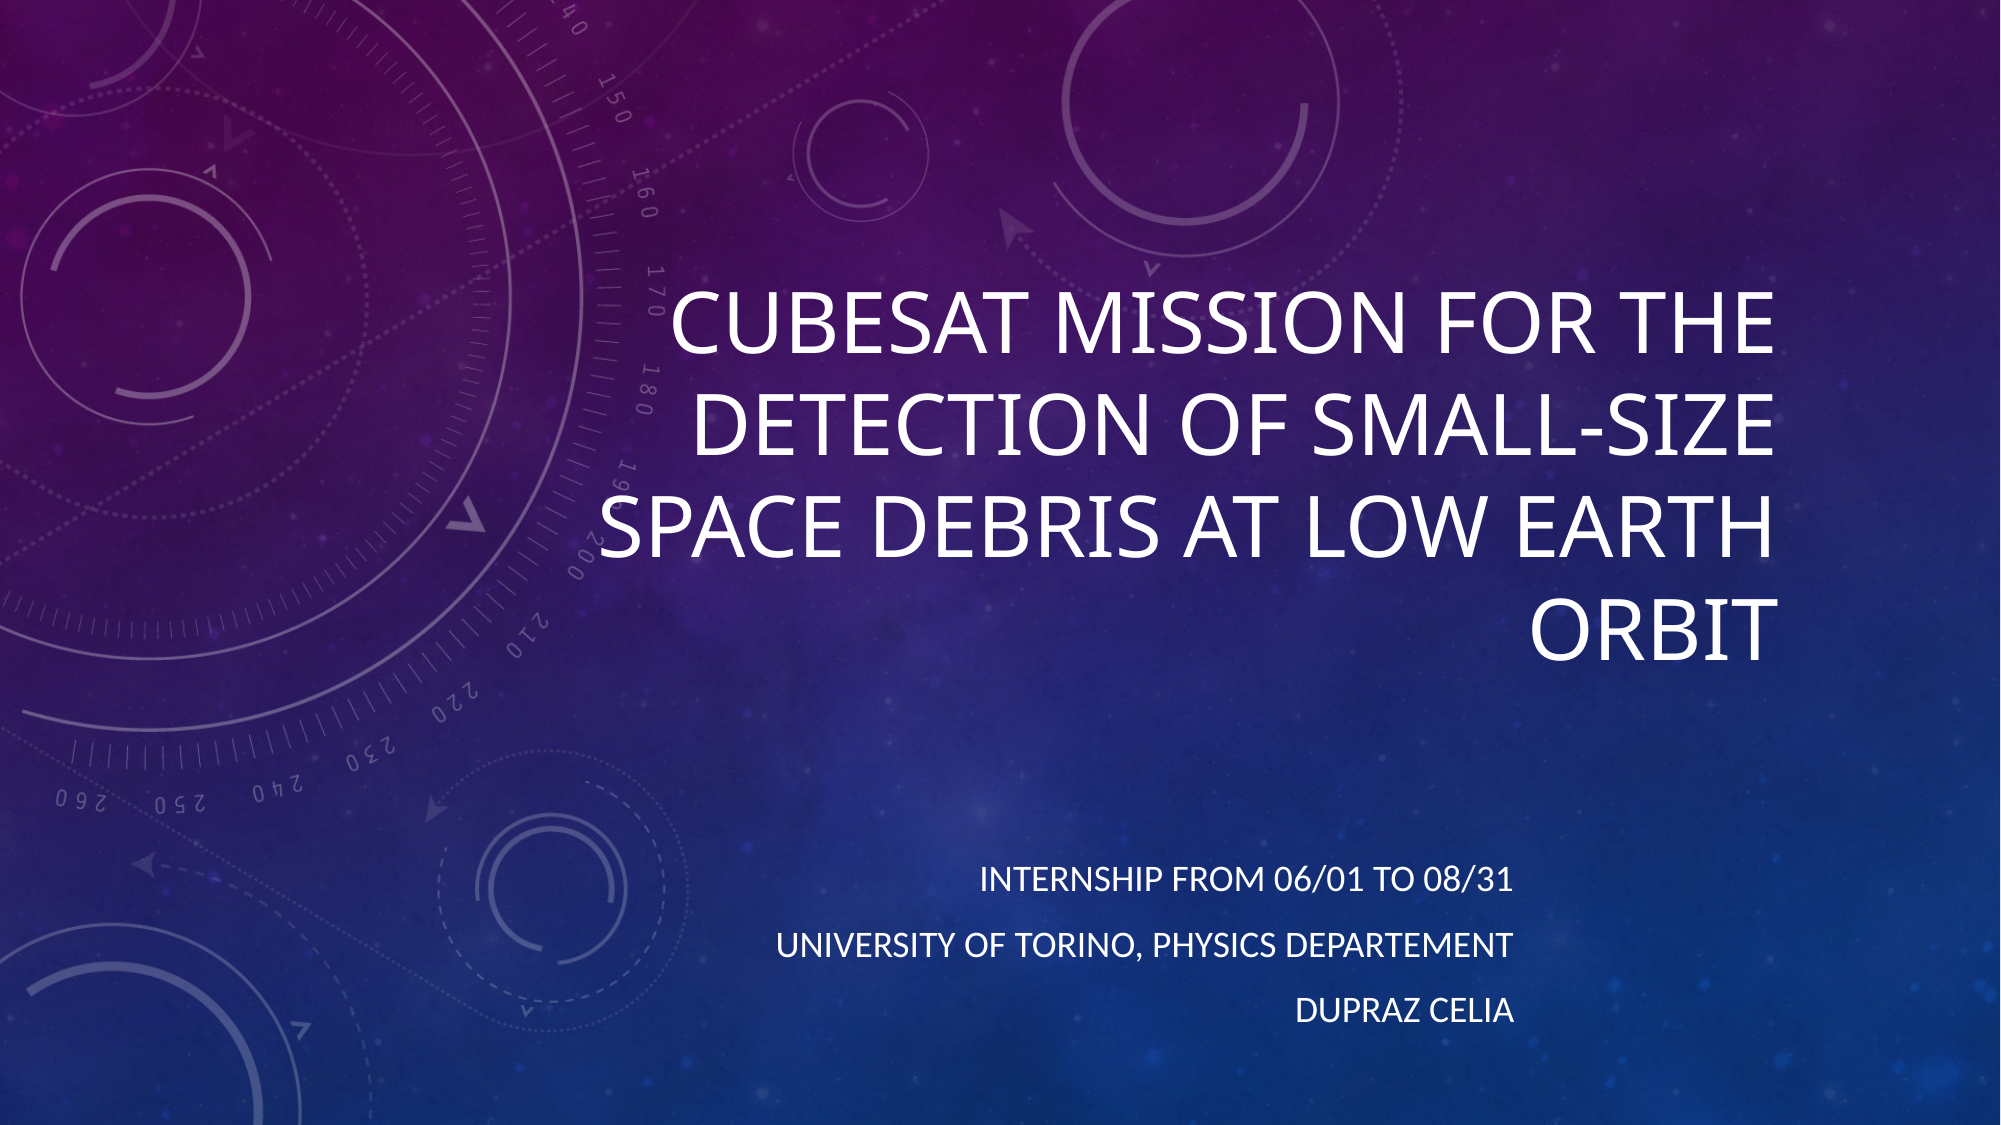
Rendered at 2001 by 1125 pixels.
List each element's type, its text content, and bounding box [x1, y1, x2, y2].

subtitle INTERNSHIP FROM 06/01 TO 08/31 UNIVERSITY OF TORINO, PHYSICS DEPARTEMENT DUPRAZ CELIA [760, 846, 1942, 1077]
title CubeSat mission for the detection of small-size space debris at Low Earth Orbit [582, 259, 1924, 685]
